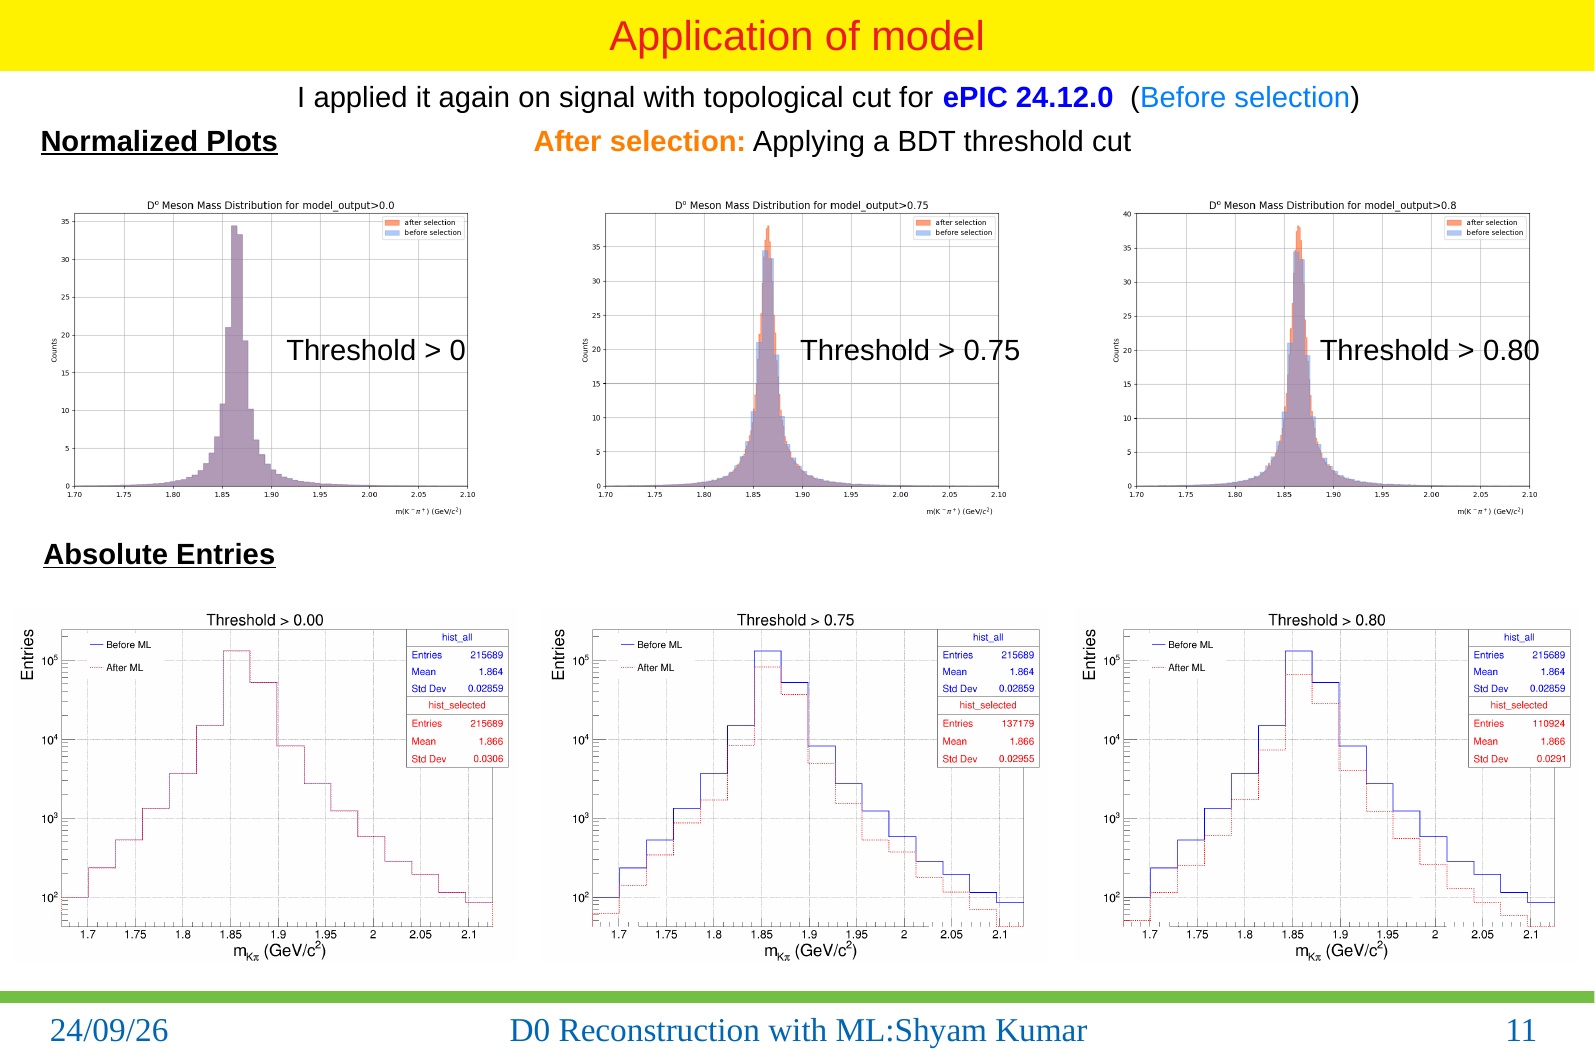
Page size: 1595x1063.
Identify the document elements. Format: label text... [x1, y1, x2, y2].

text_box Threshold > 0.75 [785, 326, 1040, 407]
text_box I applied it again on signal with topological cut for ePIC 24.12.0 (Before selection) After selection: Applying a BDT threshold cut [271, 73, 1394, 166]
picture [11, 585, 518, 985]
picture [542, 166, 1049, 548]
title Application of model [0, 0, 1595, 71]
text_box Threshold > 0.80 [1305, 326, 1560, 407]
picture [1073, 585, 1580, 985]
picture [11, 166, 518, 548]
text_box Threshold > 0 [271, 326, 485, 374]
text_box Absolute Entries [23, 531, 296, 579]
picture [1073, 148, 1580, 548]
picture [542, 585, 1049, 985]
text_box Normalized Plots [23, 117, 296, 166]
